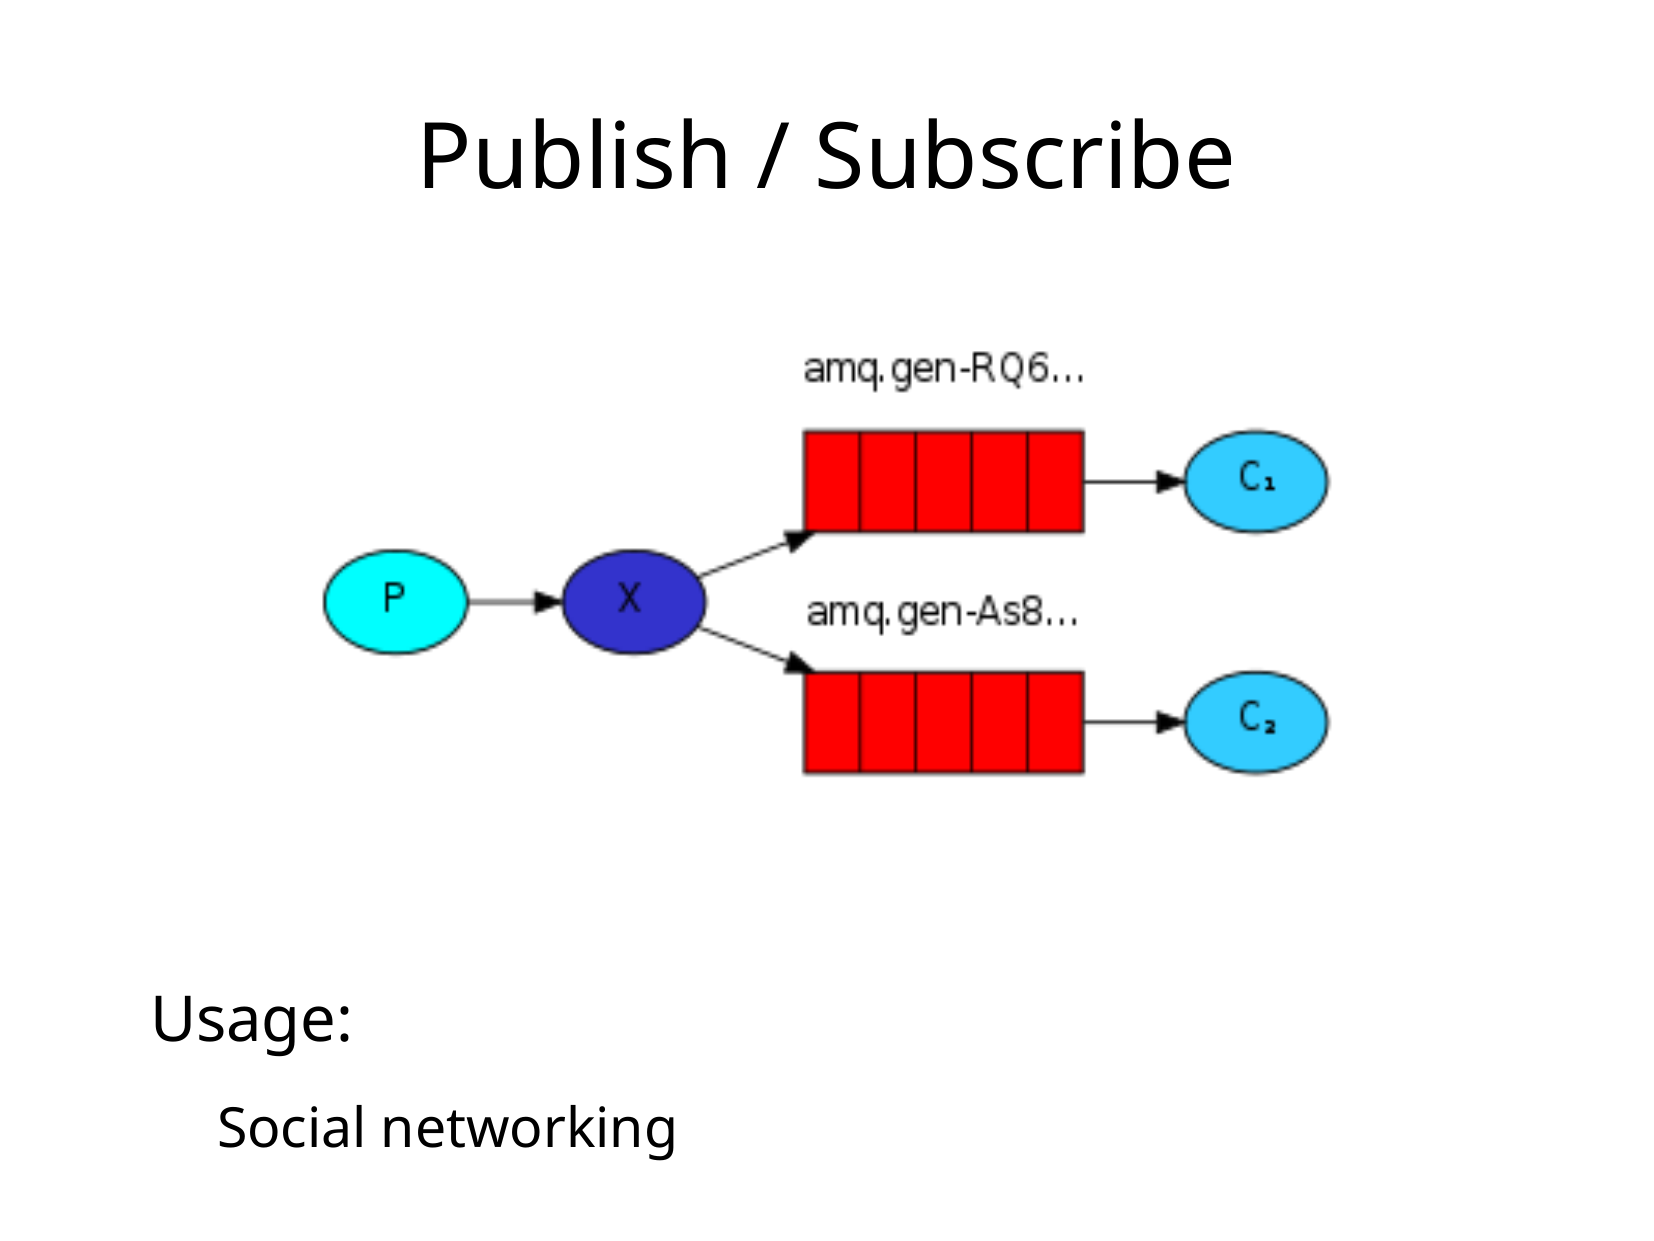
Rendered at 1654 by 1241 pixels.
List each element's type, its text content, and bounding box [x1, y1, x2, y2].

list Usage: Social networking [82, 290, 1538, 1171]
title Publish / Subscribe [82, 49, 1571, 257]
picture [315, 304, 1338, 830]
